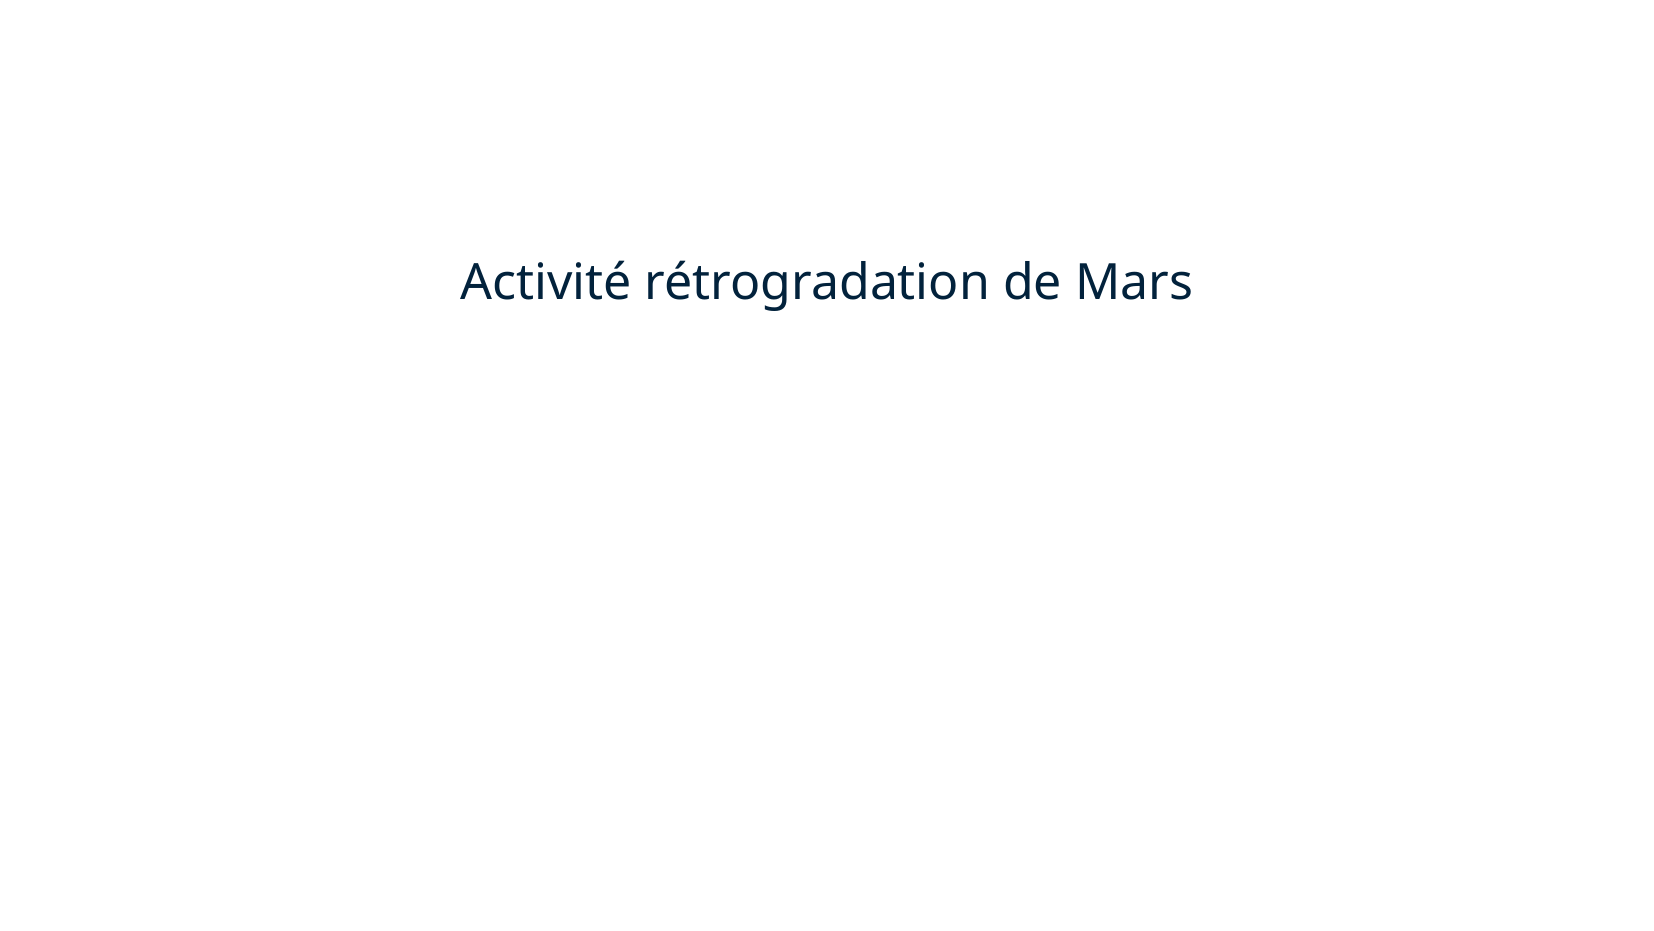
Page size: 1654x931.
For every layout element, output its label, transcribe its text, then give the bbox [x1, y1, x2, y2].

subtitle Activité rétrogradation de Mars [29, 118, 1625, 443]
